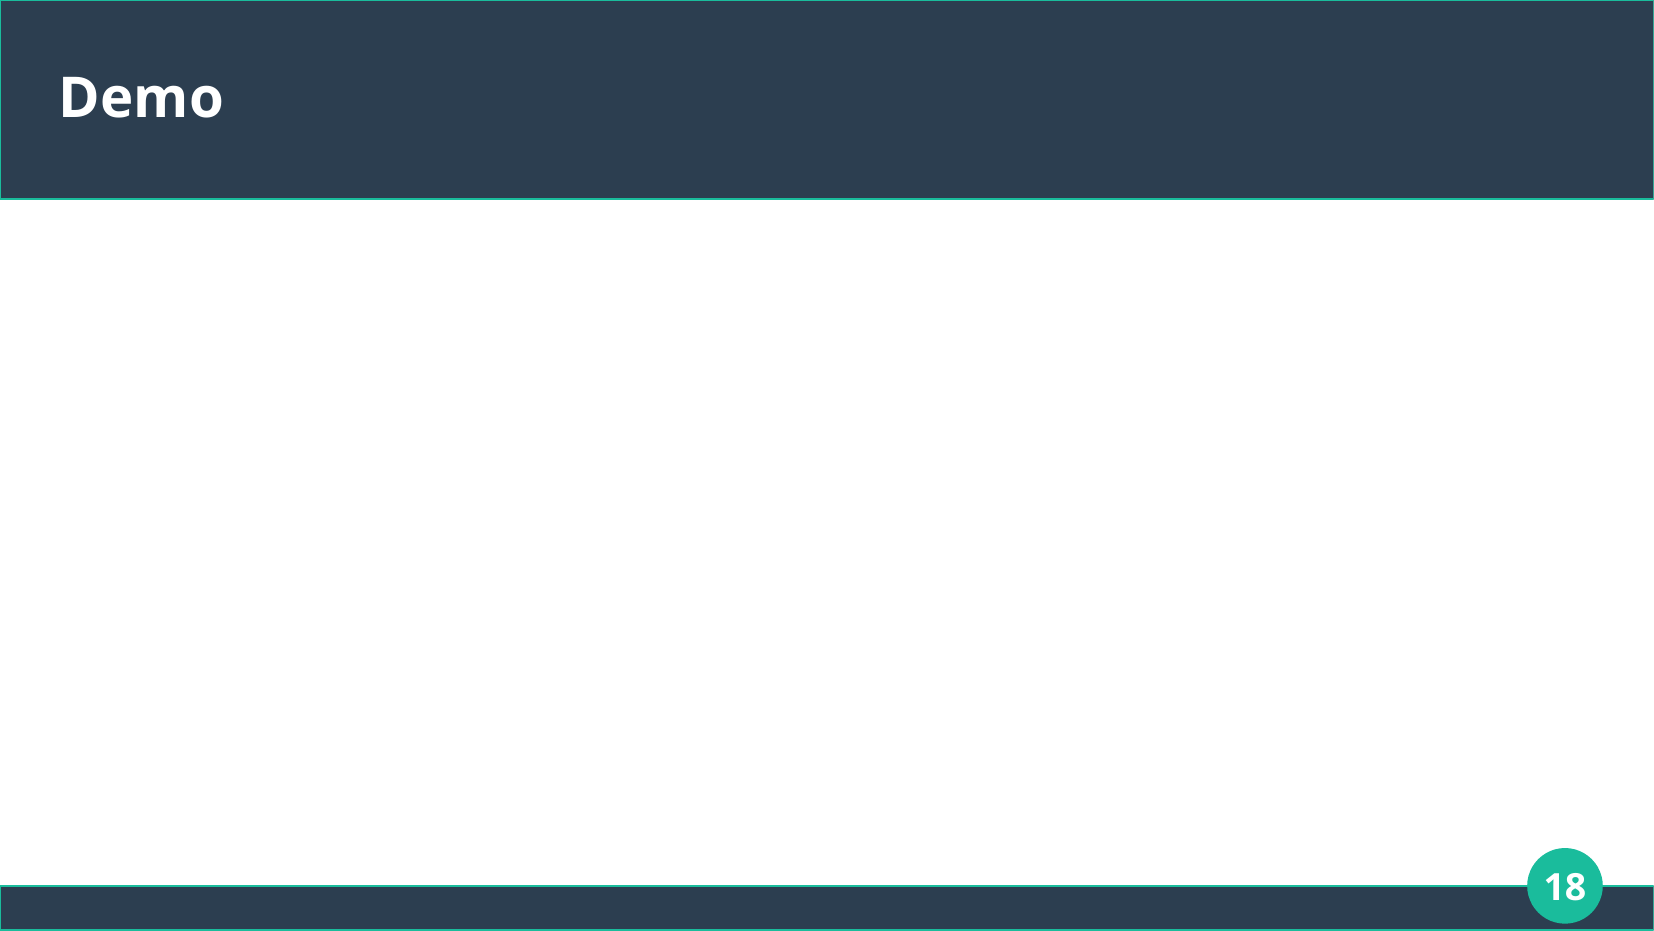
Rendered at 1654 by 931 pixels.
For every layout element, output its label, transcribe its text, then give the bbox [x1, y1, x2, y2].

title Demo [59, 37, 1595, 156]
